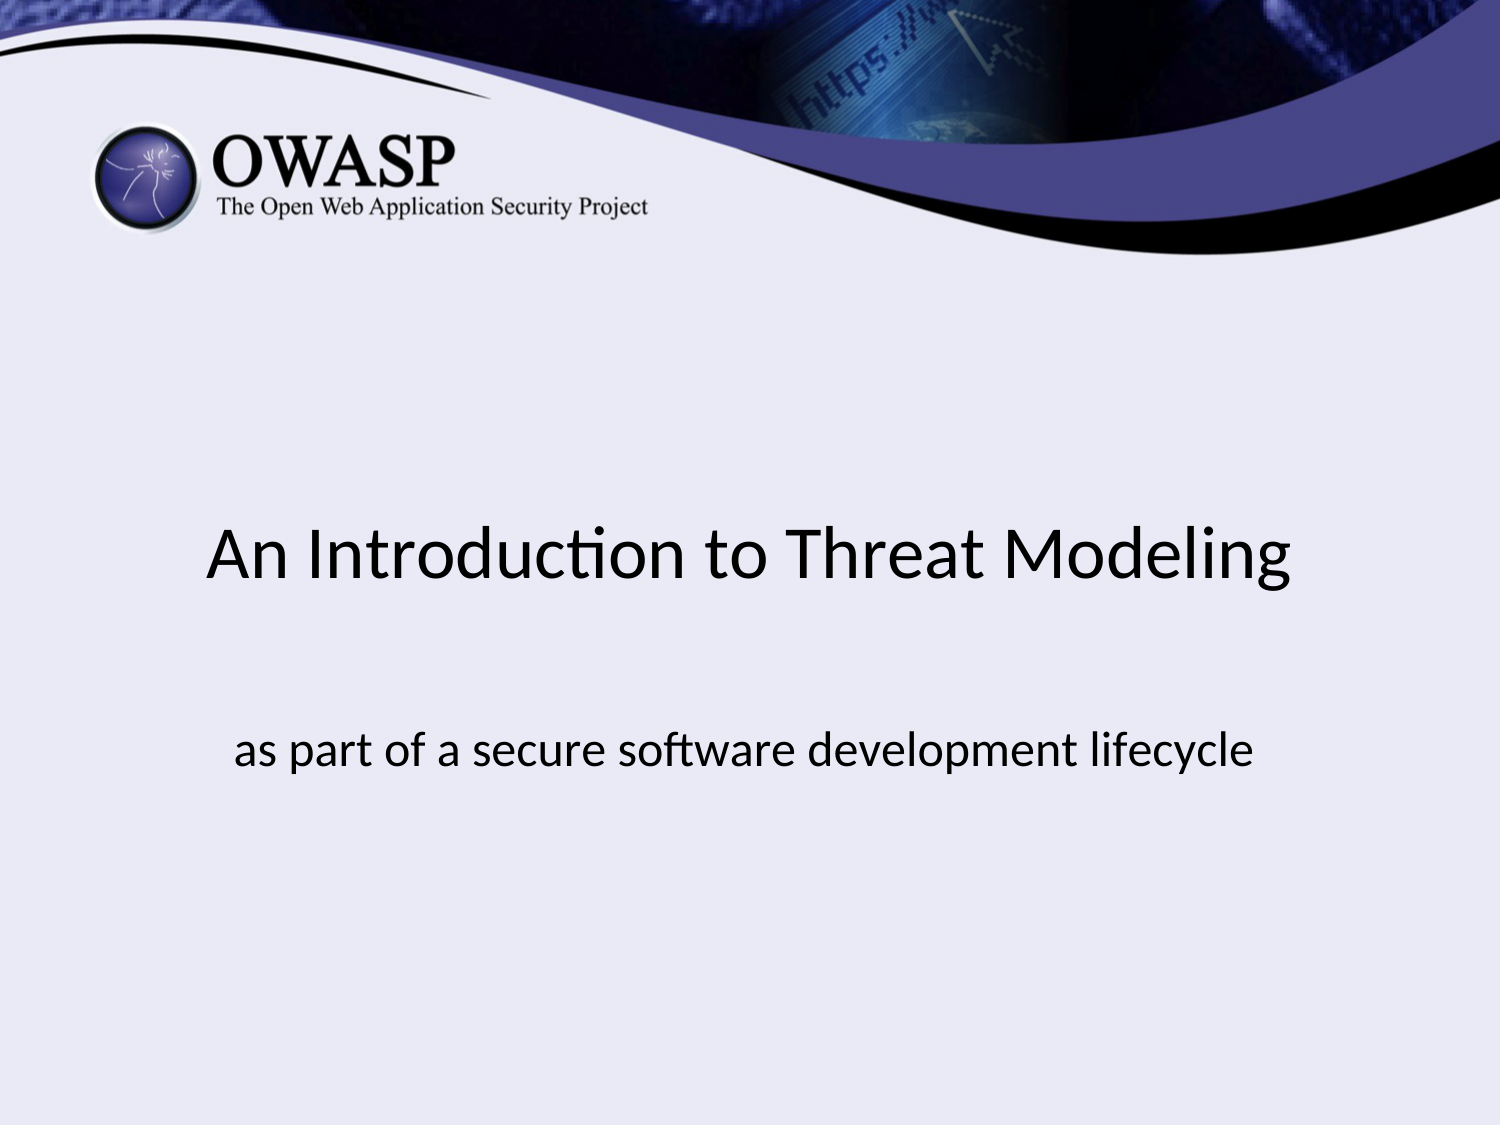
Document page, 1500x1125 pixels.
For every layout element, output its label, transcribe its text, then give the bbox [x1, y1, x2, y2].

subtitle An Introduction to Threat Modeling as part of a secure software development lifecycle [75, 262, 1426, 1018]
picture [0, 0, 1500, 1125]
